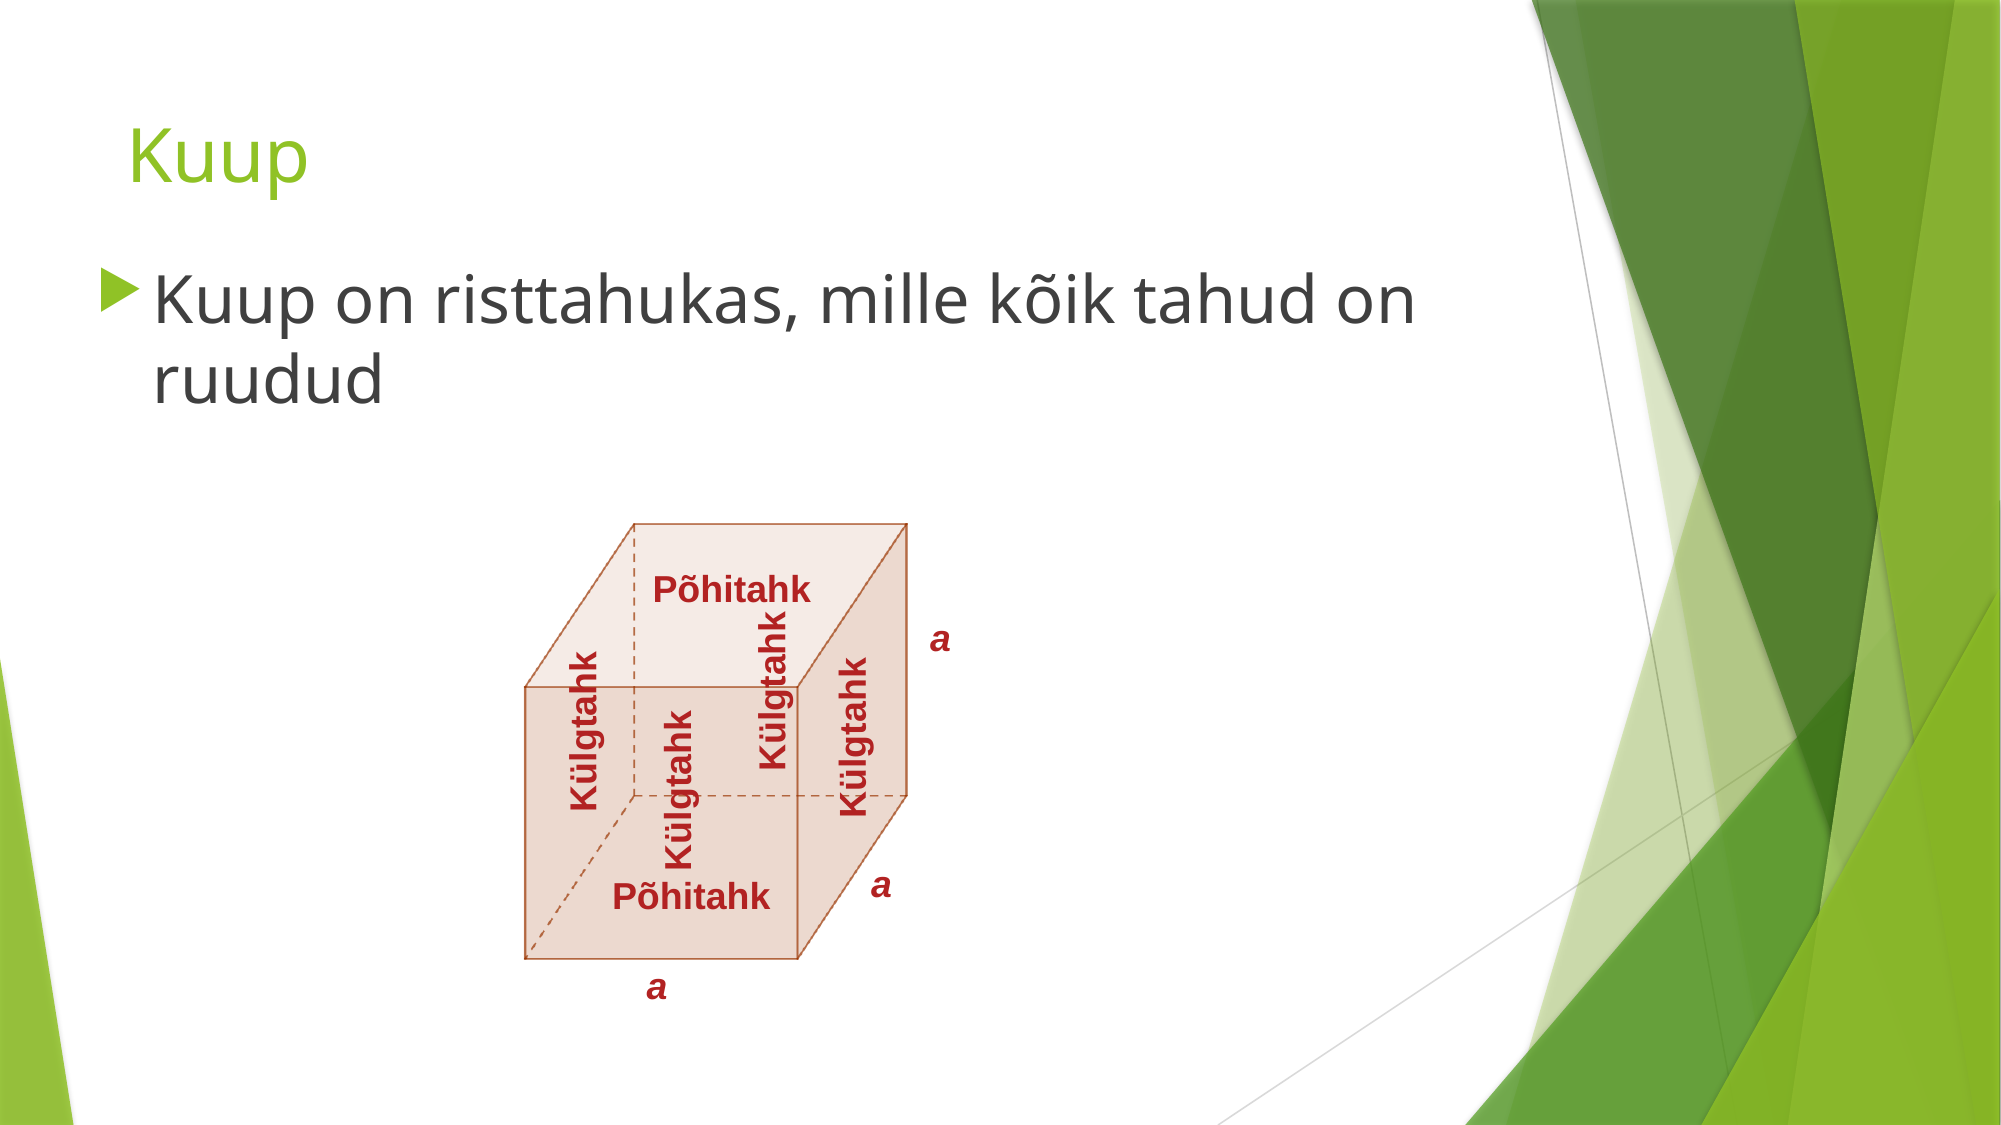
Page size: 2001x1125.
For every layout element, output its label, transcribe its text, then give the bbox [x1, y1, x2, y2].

text_box Külgtahk [649, 695, 707, 886]
text_box Külgtahk [744, 596, 801, 787]
text_box Külgtahk [824, 643, 882, 834]
list Kuup on risttahukas, mille kõik tahud on ruudud [81, 249, 1595, 886]
text_box a [915, 609, 975, 680]
text_box a [856, 856, 916, 926]
text_box Põhitahk [637, 561, 826, 618]
text_box Põhitahk [597, 868, 786, 925]
text_box Külgtahk [555, 636, 612, 827]
title Kuup [111, 99, 1522, 237]
text_box a [631, 958, 691, 1028]
picture [500, 886, 916, 975]
